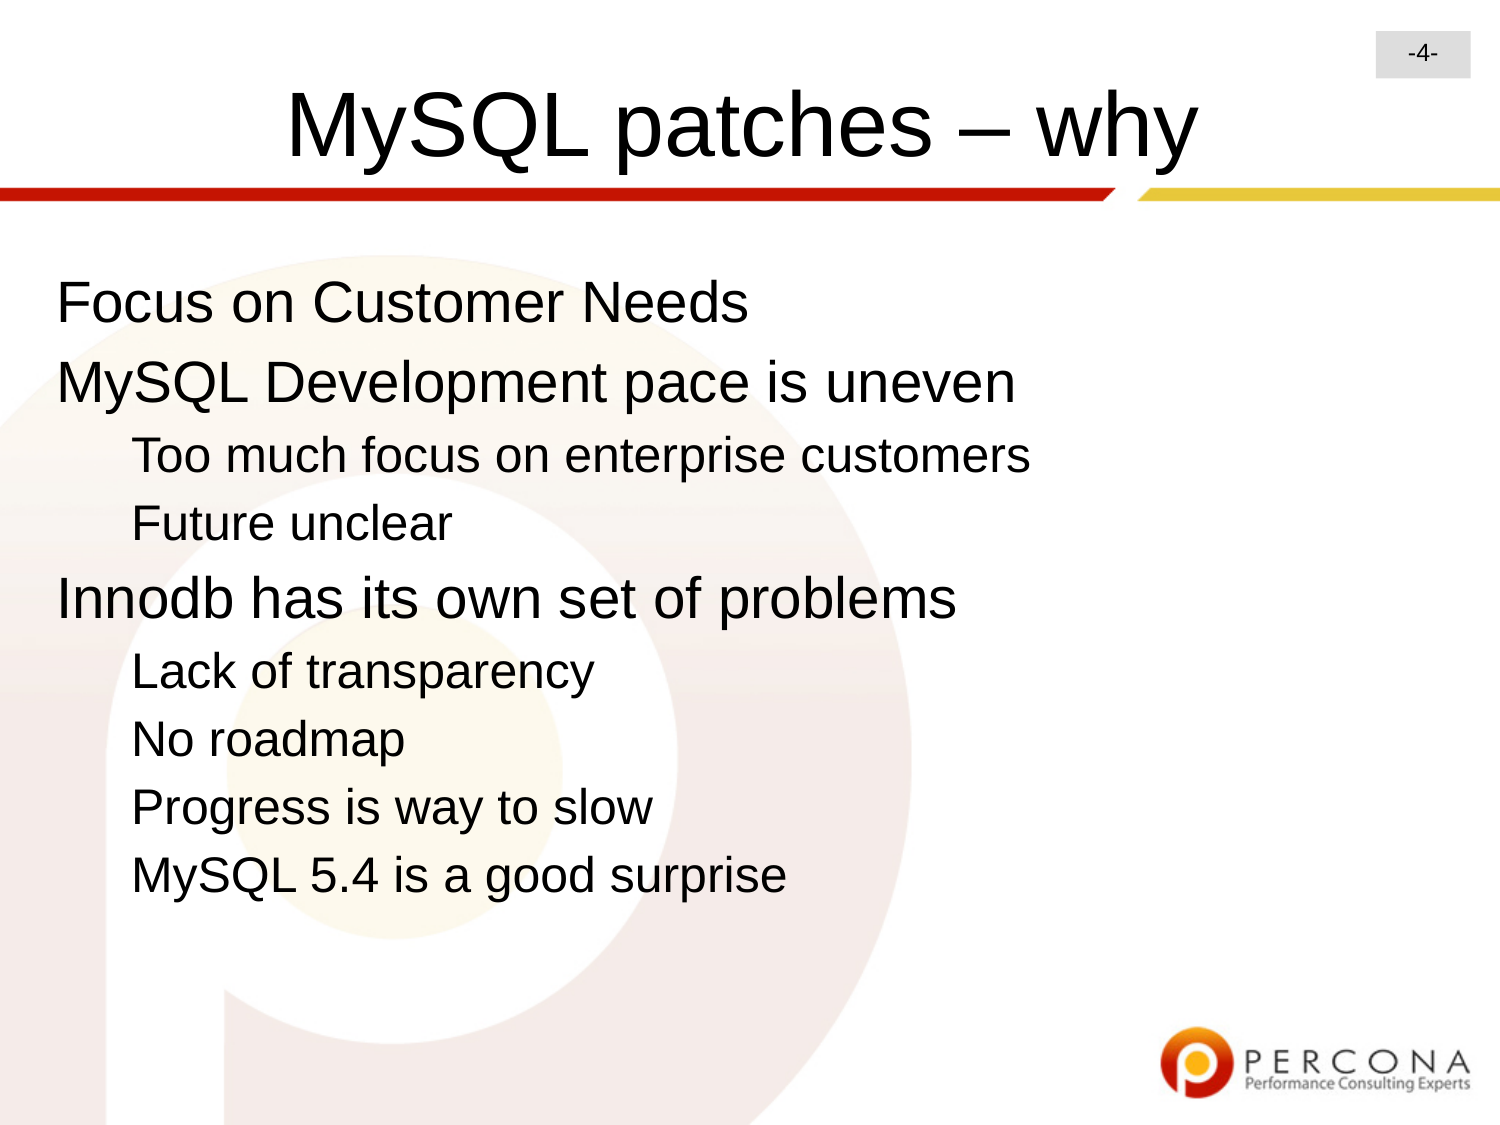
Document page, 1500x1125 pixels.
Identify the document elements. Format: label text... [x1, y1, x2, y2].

list Focus on Customer Needs MySQL Development pace is uneven Too much focus on enterprise customers Future unclear Innodb has its own set of problems Lack of transparency No roadmap Progress is way to slow MySQL 5.4 is a good surprise [41, 262, 1471, 1050]
picture [0, 0, 1500, 1125]
title MySQL patches – why [41, 54, 1471, 195]
text_box -1- [1375, 31, 1471, 54]
